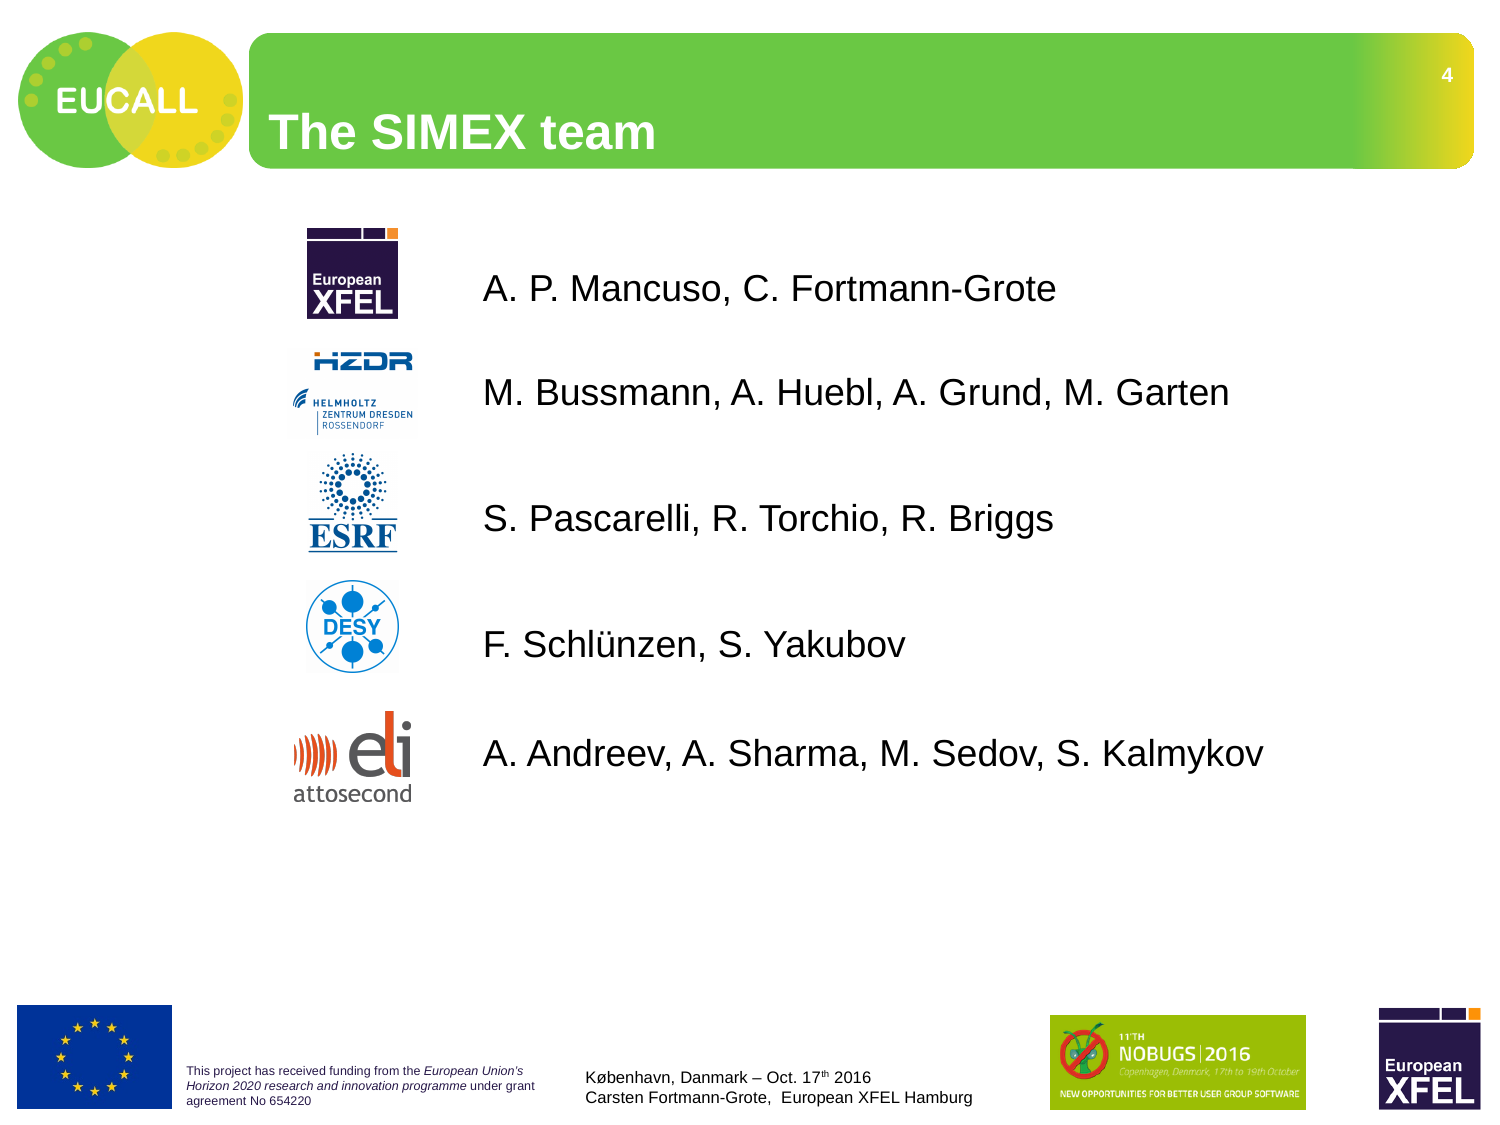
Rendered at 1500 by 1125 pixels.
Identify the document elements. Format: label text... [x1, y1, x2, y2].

table_header [469, 198, 1314, 257]
table_cell [232, 466, 468, 613]
table_cell [232, 718, 294, 790]
picture [294, 711, 411, 802]
picture [307, 451, 398, 553]
table_cell [232, 362, 468, 465]
picture [287, 348, 418, 439]
picture [306, 580, 399, 673]
picture [1050, 1015, 1306, 1110]
picture [1376, 1005, 1483, 1112]
table_cell A. Andreev, A. Sharma, M. Sedov, S. Kalmykov [469, 718, 1314, 790]
table_cell [232, 614, 468, 717]
table_header [232, 198, 468, 257]
table_cell M. Bussmann, A. Huebl, A. Grund, M. Garten [469, 362, 1314, 465]
picture [17, 1005, 172, 1109]
title The SIMEX team [256, 94, 1452, 160]
table_cell [232, 258, 468, 361]
table_cell A. P. Mancuso, C. Fortmann-Grote [469, 258, 1314, 361]
table_cell S. Pascarelli, R. Torchio, R. Briggs [469, 466, 1314, 613]
picture [18, 32, 243, 168]
table_cell F. Schlünzen, S. Yakubov [469, 614, 1314, 717]
picture [307, 228, 398, 319]
table_cell [232, 791, 468, 863]
table_cell [411, 718, 468, 790]
table_cell [469, 791, 1314, 863]
